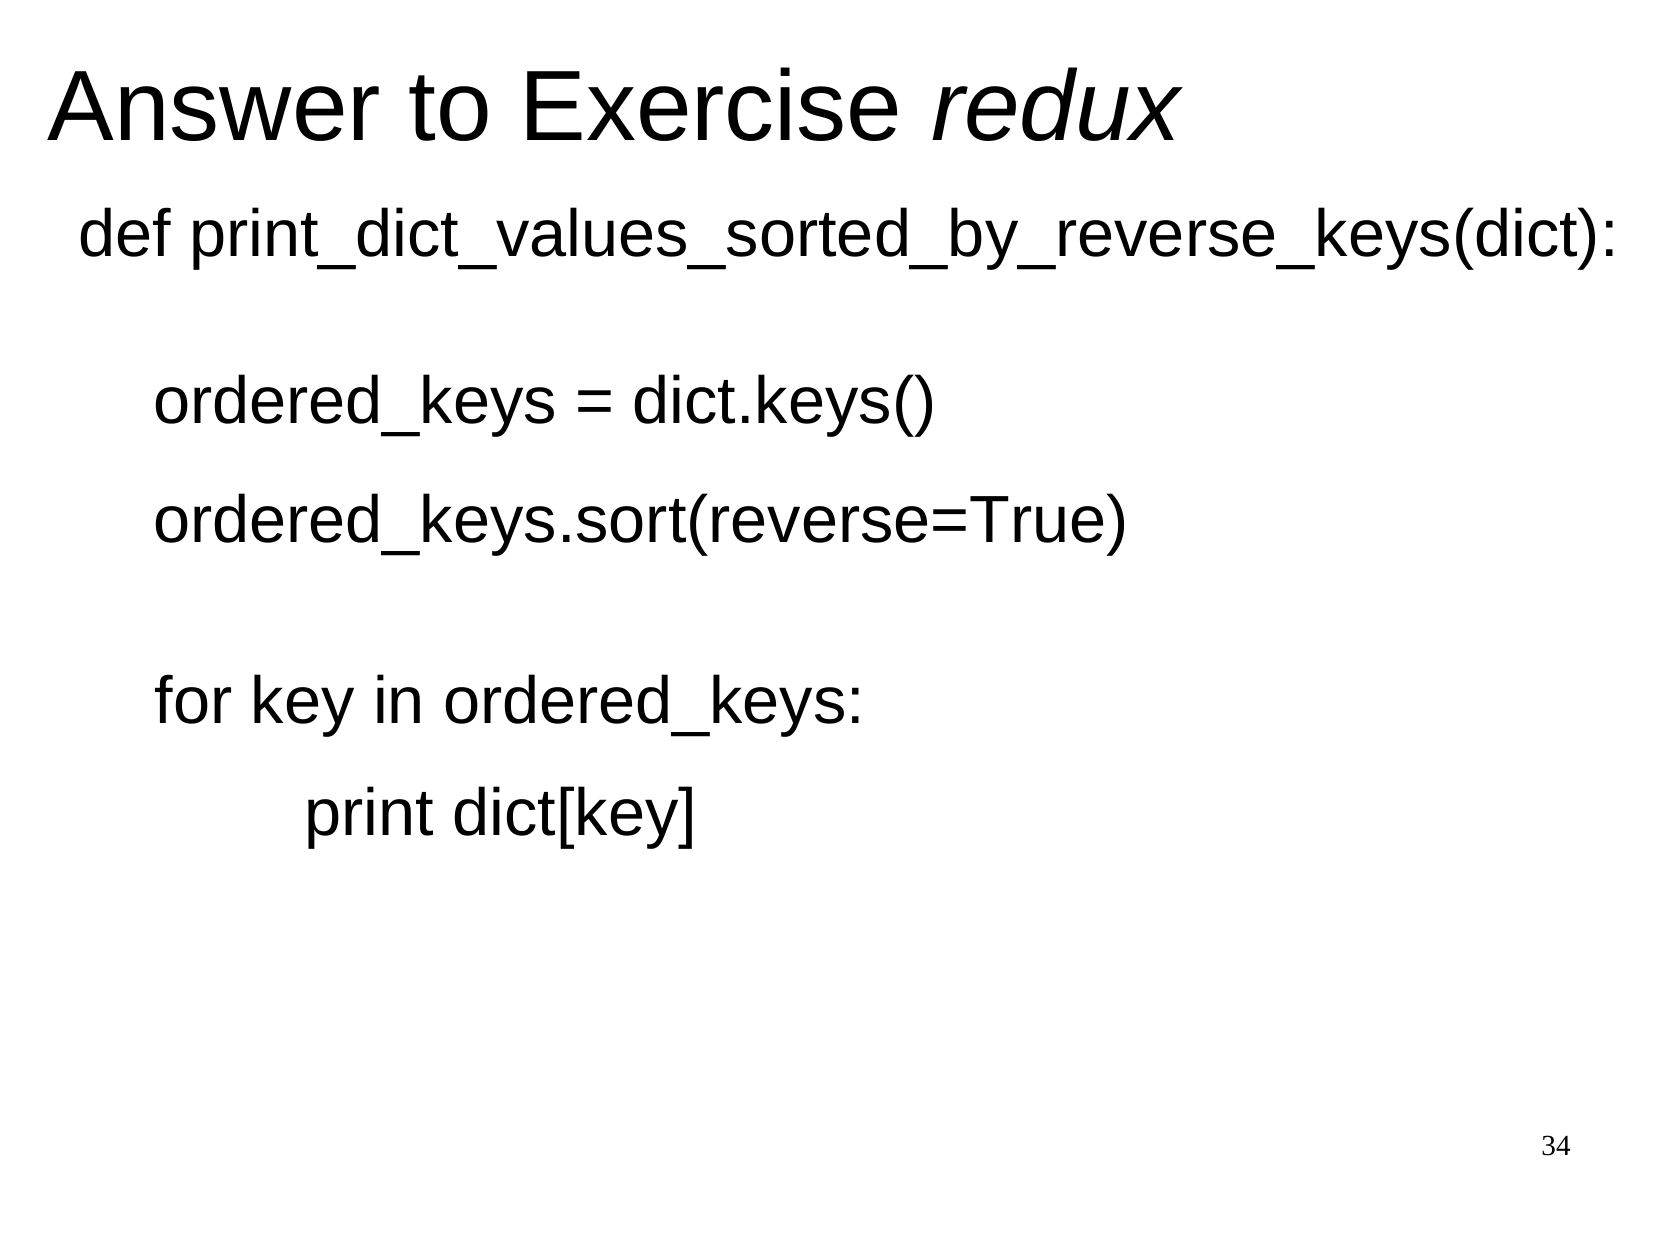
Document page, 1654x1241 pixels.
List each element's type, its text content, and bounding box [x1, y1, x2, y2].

text_box def print_dict_values_sorted_by_reverse_keys(dict): [72, 185, 1627, 282]
text_box print dict[key] [225, 764, 704, 861]
text_box for key in ordered_keys: [75, 652, 873, 748]
text_box ordered_keys = dict.keys() [73, 352, 944, 449]
text_box ordered_keys.sort(reverse=True) [73, 471, 1137, 568]
text_box Answer to Exercise redux [42, 39, 1187, 181]
